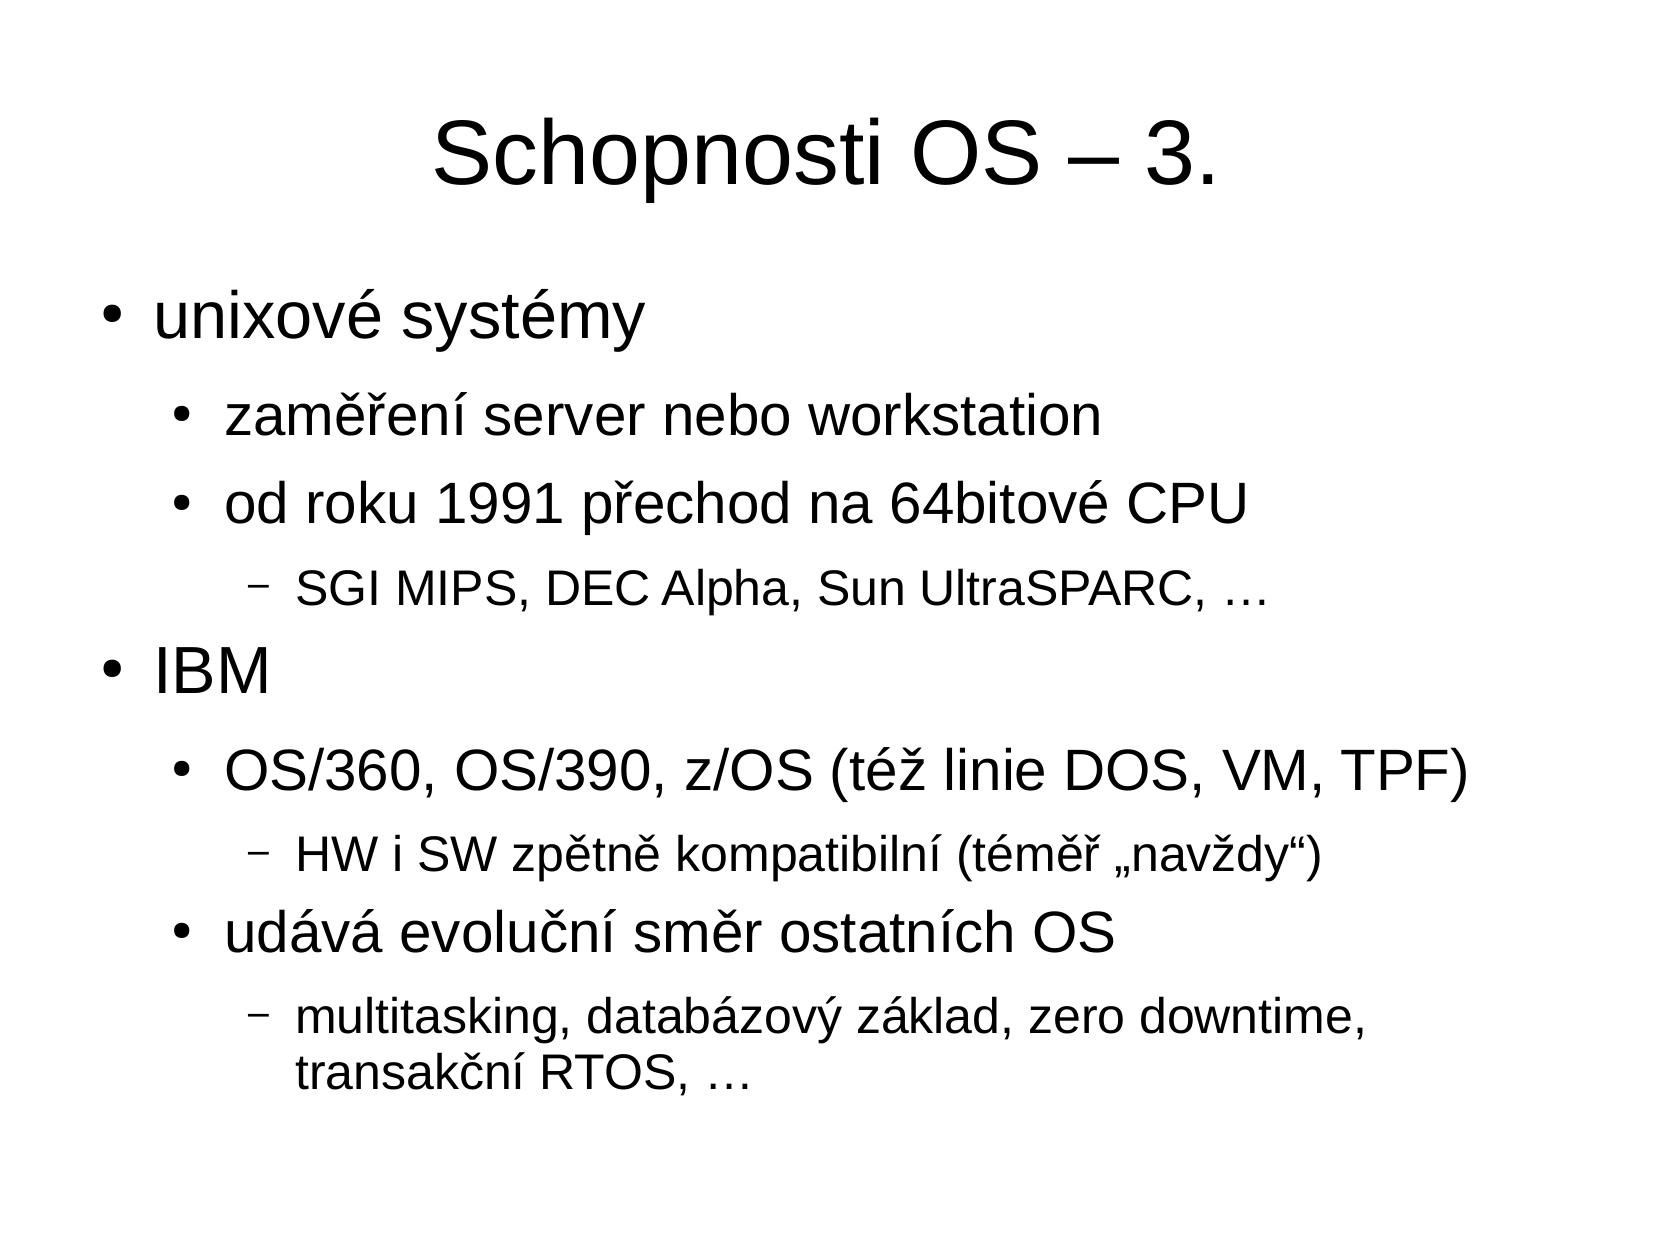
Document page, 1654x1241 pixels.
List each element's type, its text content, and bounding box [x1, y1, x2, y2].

list unixové systémy zaměření server nebo workstation od roku 1991 přechod na 64bitové CPU SGI MIPS, DEC Alpha, Sun UltraSPARC, … IBM OS/360, OS/390, z/OS (též linie DOS, VM, TPF) HW i SW zpětně kompatibilní (téměř „navždy“) udává evoluční směr ostatních OS multitasking, databázový základ, zero downtime, transakční RTOS, … [82, 278, 1571, 1101]
title Schopnosti OS – 3. [82, 56, 1571, 250]
